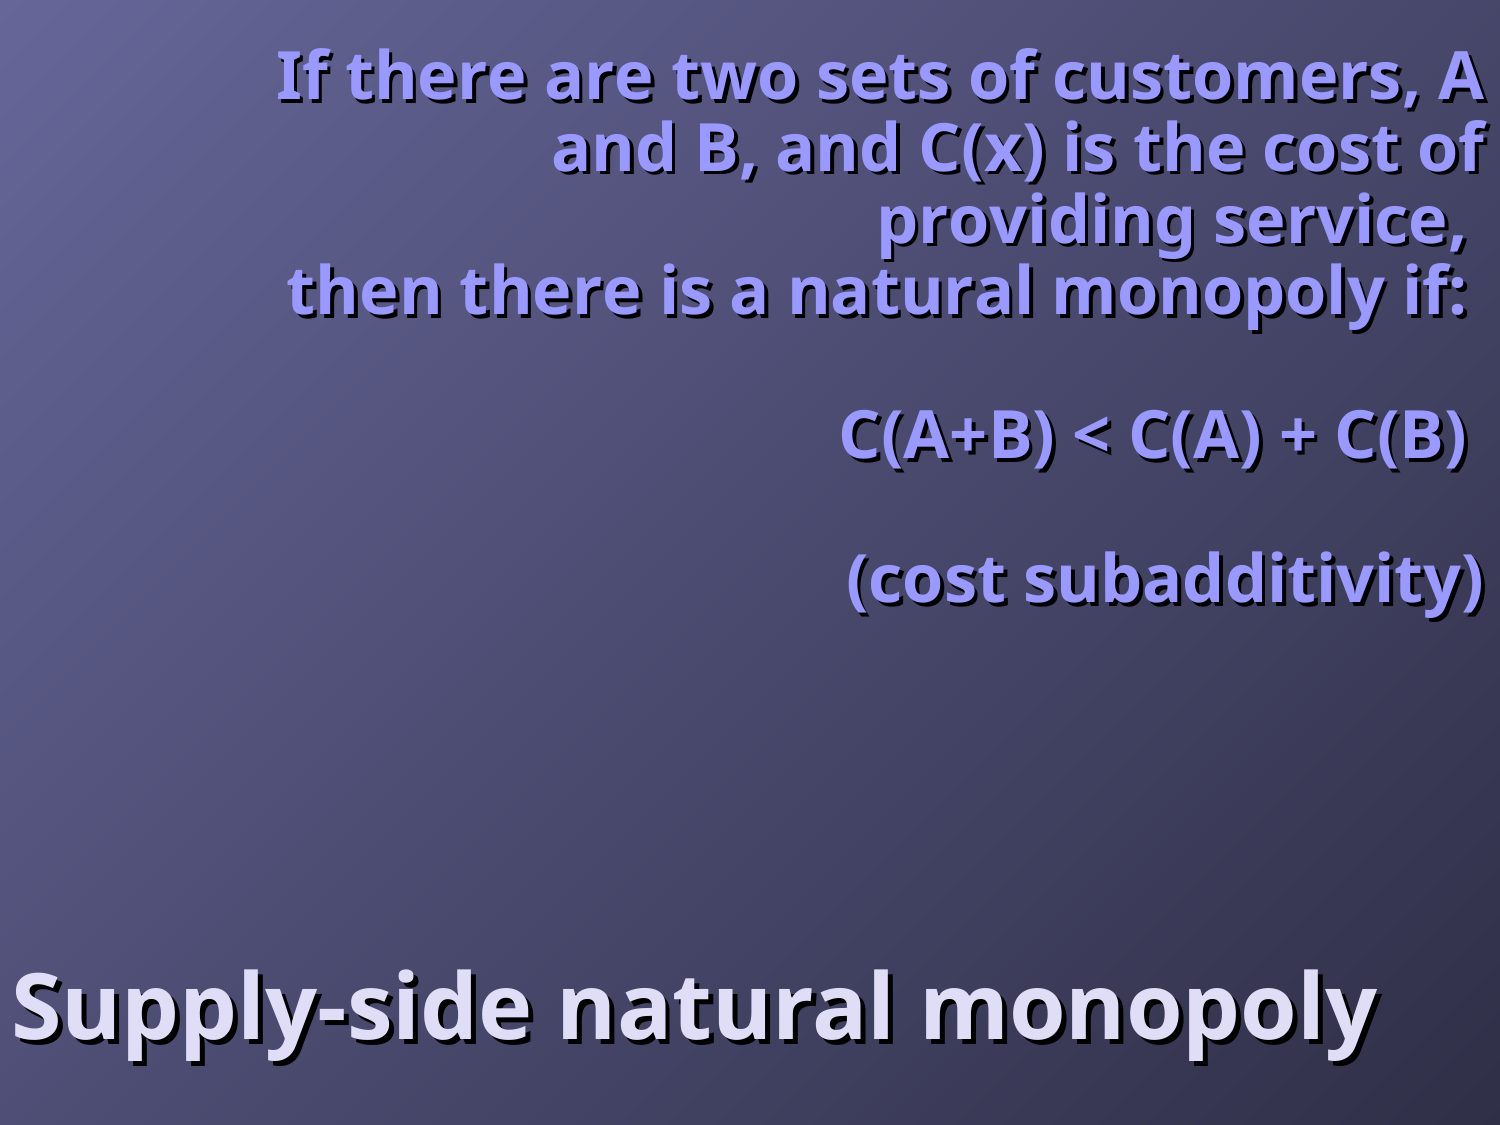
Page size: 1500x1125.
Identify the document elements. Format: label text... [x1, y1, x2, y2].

text_box If there are two sets of customers, A and B, and C(x) is the cost of providing service, then there is a natural monopoly if: C(A+B) < C(A) + C(B) (cost subadditivity) [258, 34, 1500, 625]
title Supply-side natural monopoly [0, 910, 1497, 1098]
